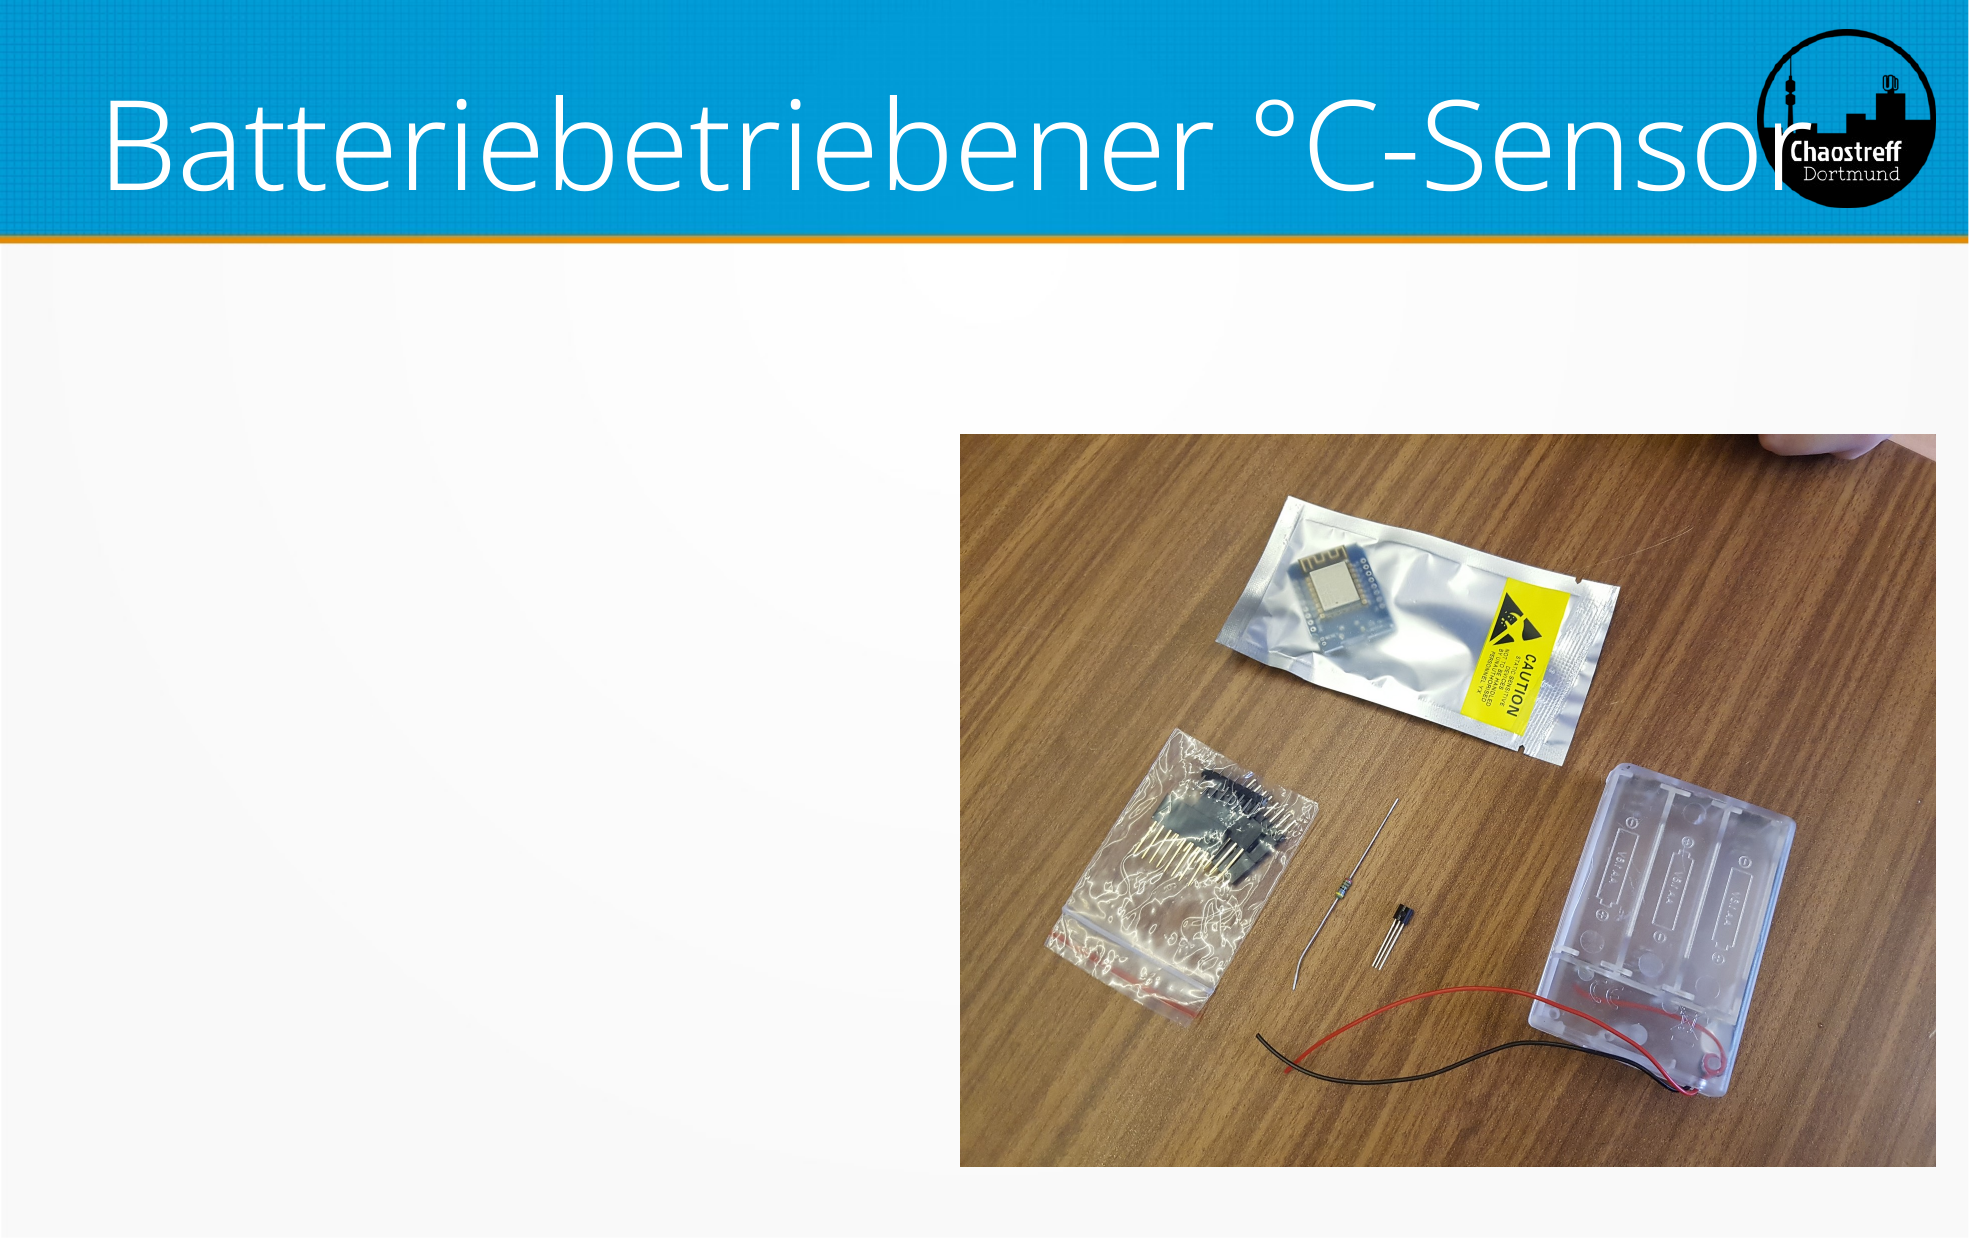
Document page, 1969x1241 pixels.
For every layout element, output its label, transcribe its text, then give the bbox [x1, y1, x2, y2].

title Batteriebetriebener °C-Sensor [98, 19, 1870, 227]
picture [0, 233, 1969, 1241]
picture [1870, 34, 1935, 204]
